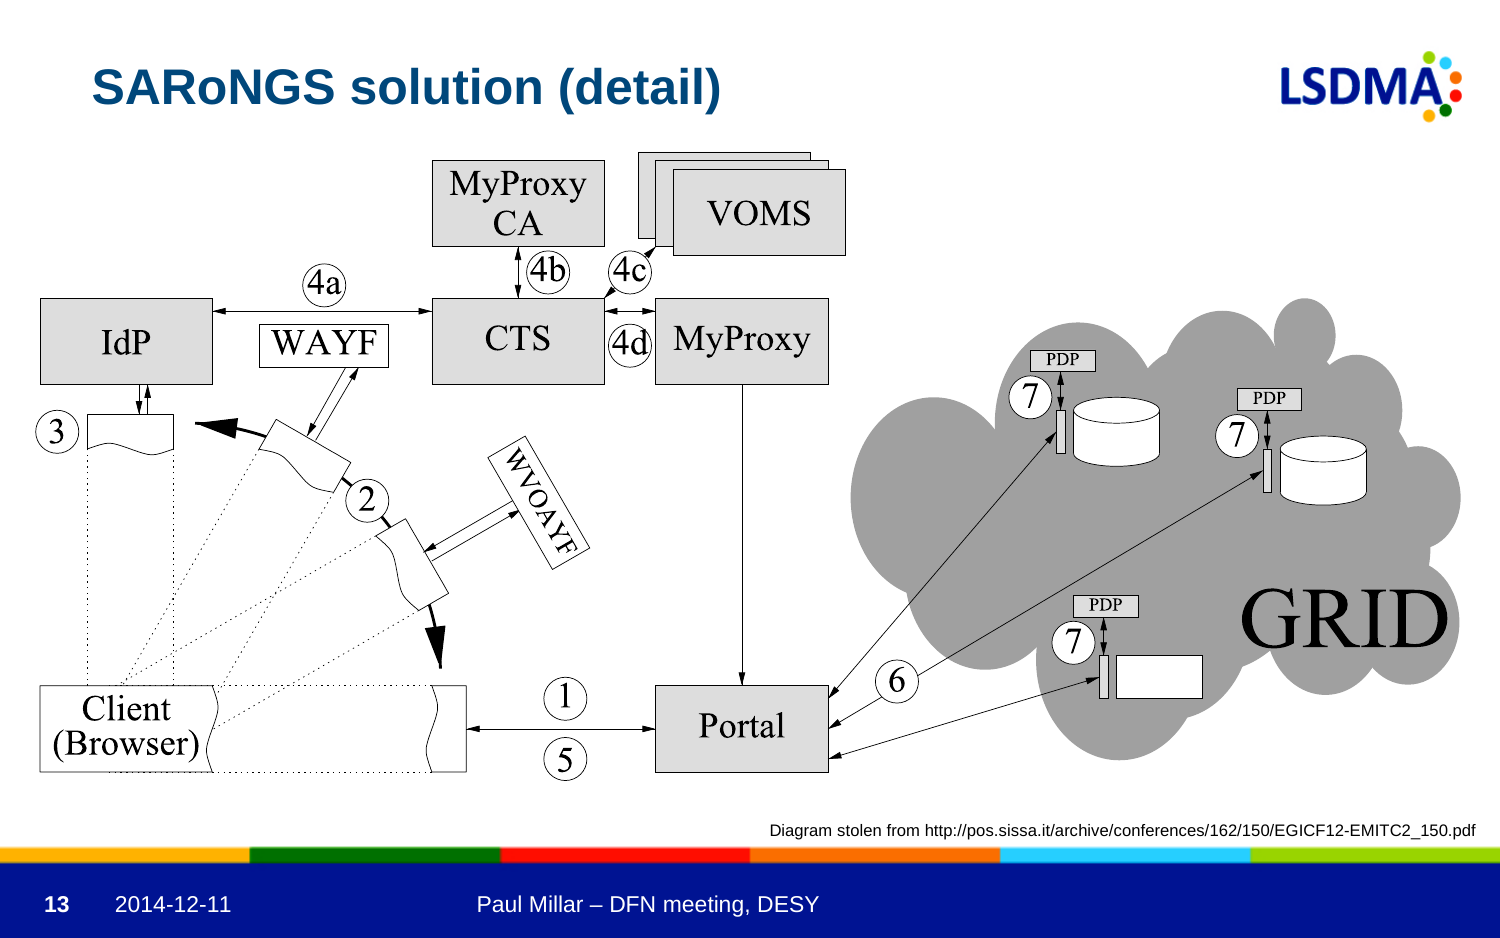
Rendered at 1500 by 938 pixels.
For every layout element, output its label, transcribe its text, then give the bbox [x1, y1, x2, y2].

text_box Diagram stolen from http://pos.sissa.it/archive/conferences/162/150/EGICF12-EMITC2_150.pdf [473, 812, 1492, 849]
title SARoNGS solution (detail) [76, 45, 1247, 123]
picture [0, 0, 1500, 938]
